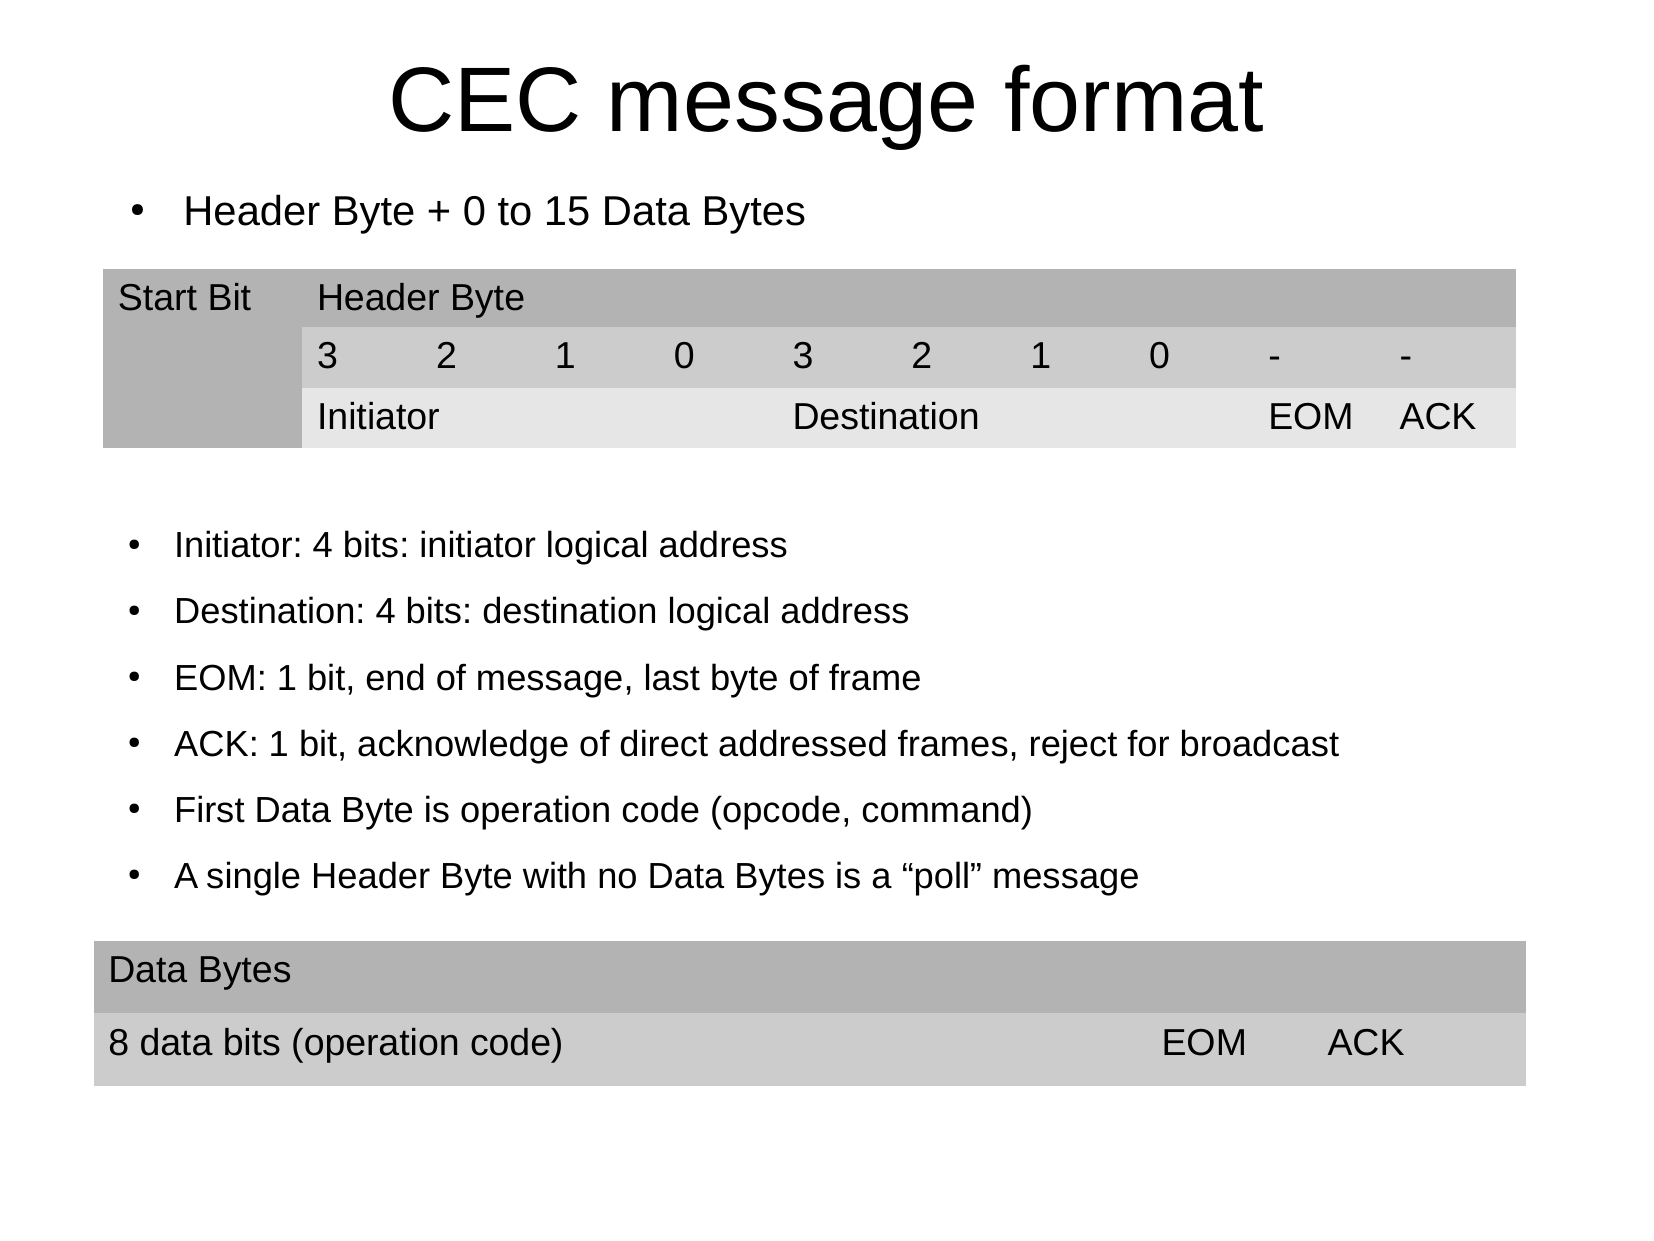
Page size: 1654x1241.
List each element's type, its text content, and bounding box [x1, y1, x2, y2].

table_cell - [1385, 327, 1516, 388]
table_cell Destination [778, 388, 1254, 448]
table_header Data Bytes [94, 941, 1526, 1013]
table_cell EOM [1254, 388, 1385, 448]
table_cell EOM [1147, 1013, 1313, 1086]
table_header Header Byte [302, 269, 1516, 327]
table_cell 0 [659, 327, 778, 388]
table_cell - [1254, 327, 1385, 388]
table_cell 3 [778, 327, 897, 388]
text_box Header Byte + 0 to 15 Data Bytes [112, 187, 1238, 263]
table_cell ACK [1313, 1013, 1526, 1086]
title CEC message format [82, 48, 1571, 152]
table_cell 1 [1016, 327, 1134, 388]
table_header Start Bit [103, 269, 302, 448]
table_cell 1 [540, 327, 659, 388]
table_cell 0 [1134, 327, 1254, 388]
table_cell 3 [302, 327, 421, 388]
table_cell 2 [897, 327, 1016, 388]
table_cell 2 [421, 327, 540, 388]
table_cell Initiator [302, 388, 778, 448]
table_cell 8 data bits (operation code) [94, 1013, 1147, 1086]
text_box Initiator: 4 bits: initiator logical address Destination: 4 bits: destination logical address EOM: 1 bit, end of message, last byte of frame ACK: 1 bit, acknowledge of direct addressed frames, reject for broadcast First Data Byte is operation code (opcode, command) A single Header Byte with no Data Bytes is a “poll” message [112, 525, 1501, 901]
table_cell ACK [1385, 388, 1516, 448]
